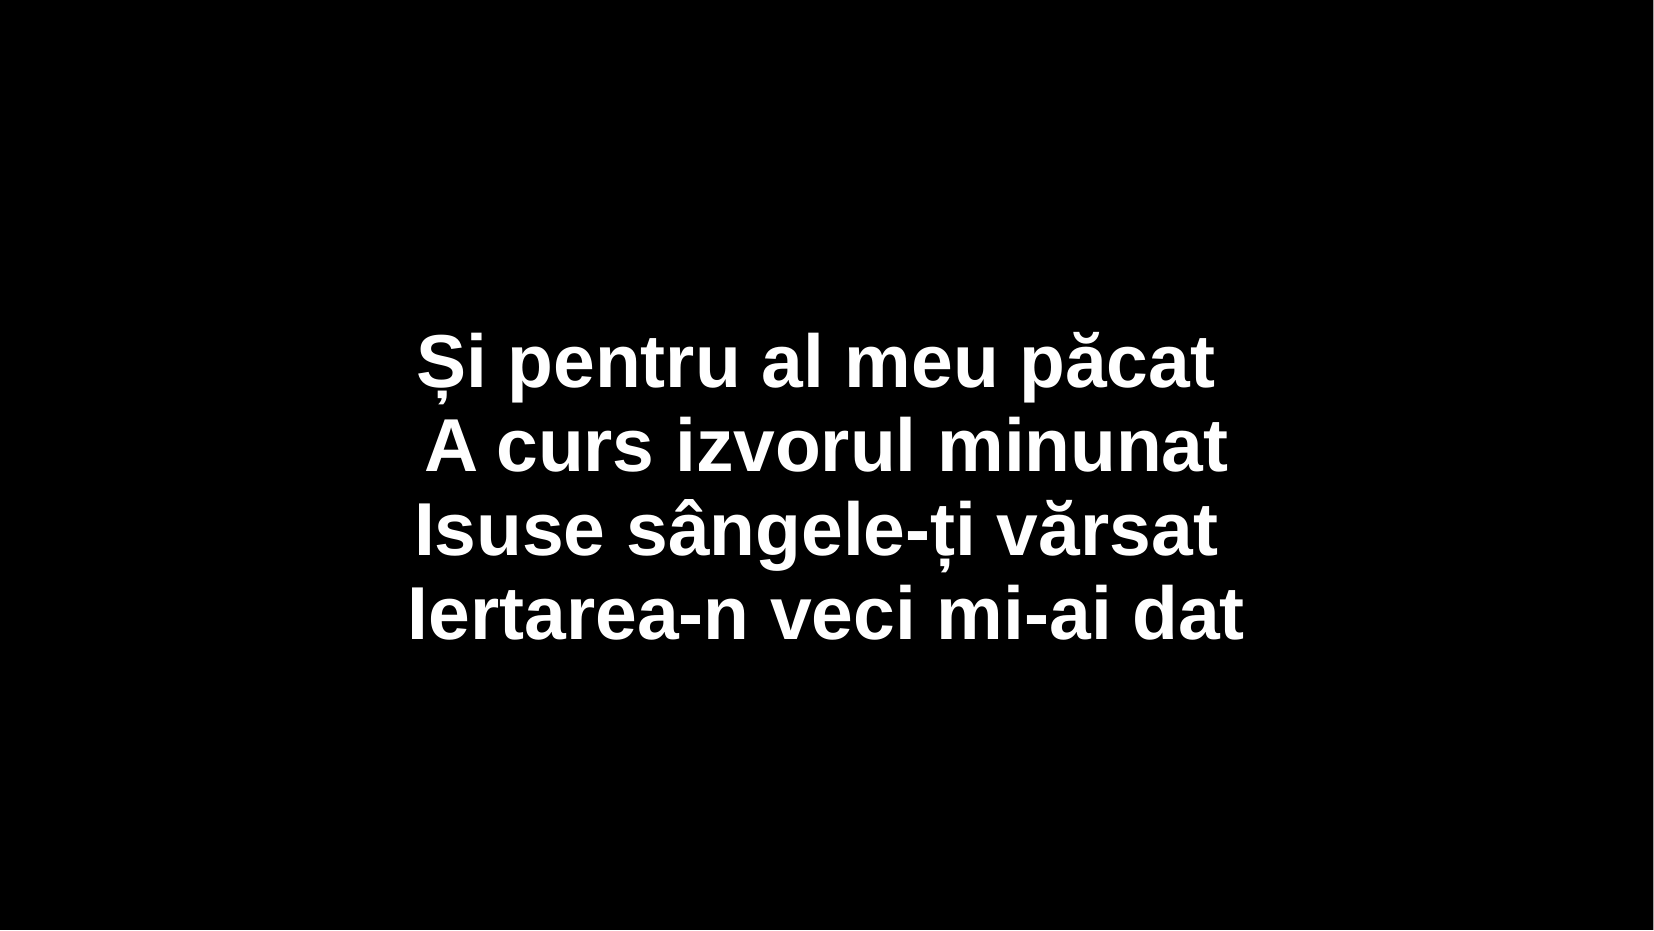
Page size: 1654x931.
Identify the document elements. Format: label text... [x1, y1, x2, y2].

text_box Și pentru al meu păcat A curs izvorul minunat Isuse sângele-ți vărsat Iertarea-n veci mi-ai dat [82, 109, 1571, 866]
